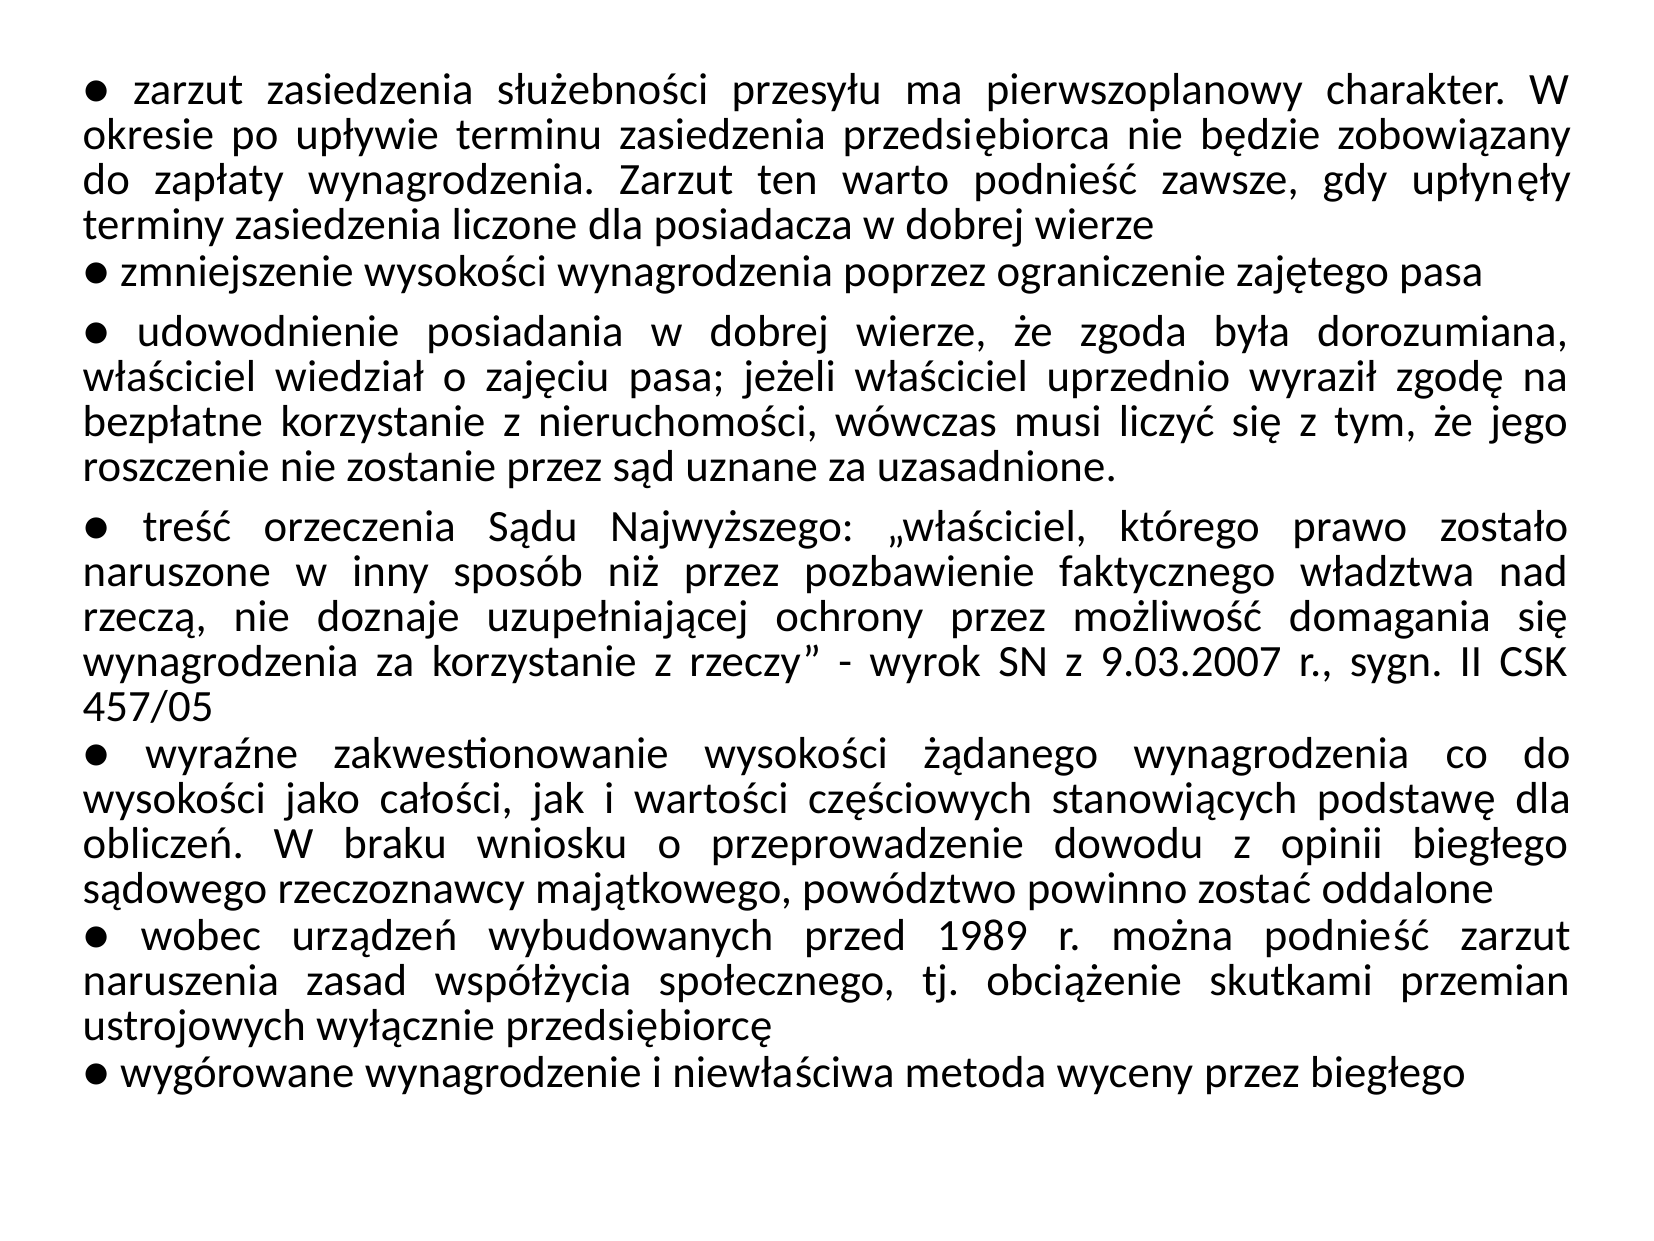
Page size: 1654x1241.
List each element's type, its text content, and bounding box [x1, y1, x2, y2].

list ● zarzut zasiedzenia służebności przesyłu ma pierwszoplanowy charakter. W okresie po upływie terminu zasiedzenia przedsiębiorca nie będzie zobowiązany do zapłaty wynagrodzenia. Zarzut ten warto podnieść zawsze, gdy upłynęły terminy zasiedzenia liczone dla posiadacza w dobrej wierze ● zmniejszenie wysokości wynagrodzenia poprzez ograniczenie zajętego pasa ● udowodnienie posiadania w dobrej wierze, że zgoda była dorozumiana, właściciel wiedział o zajęciu pasa; jeżeli właściciel uprzednio wyraził zgodę na bezpłatne korzystanie z nieruchomości, wówczas musi liczyć się z tym, że jego roszczenie nie zostanie przez sąd uznane za uzasadnione. ● treść orzeczenia Sądu Najwyższego: „właściciel, którego prawo zostało naruszone w inny sposób niż przez pozbawienie faktycznego władztwa nad rzeczą, nie doznaje uzupełniającej ochrony przez możliwość domagania się wynagrodzenia za korzystanie z rzeczy” - wyrok SN z 9.03.2007 r., sygn. II CSK 457/05 ● wyraźne zakwestionowanie wysokości żądanego wynagrodzenia co do wysokości jako całości, jak i wartości częściowych stanowiących podstawę dla obliczeń. W braku wniosku o przeprowadzenie dowodu z opinii biegłego sądowego rzeczoznawcy majątkowego, powództwo powinno zostać oddalone ● wobec urządzeń wybudowanych przed 1989 r. można podnieść zarzut naruszenia zasad współżycia społecznego, tj. obciążenie skutkami przemian ustrojowych wyłącznie przedsiębiorcę ● wygórowane wynagrodzenie i niewłaściwa metoda wyceny przez biegłego [82, 70, 1571, 1109]
